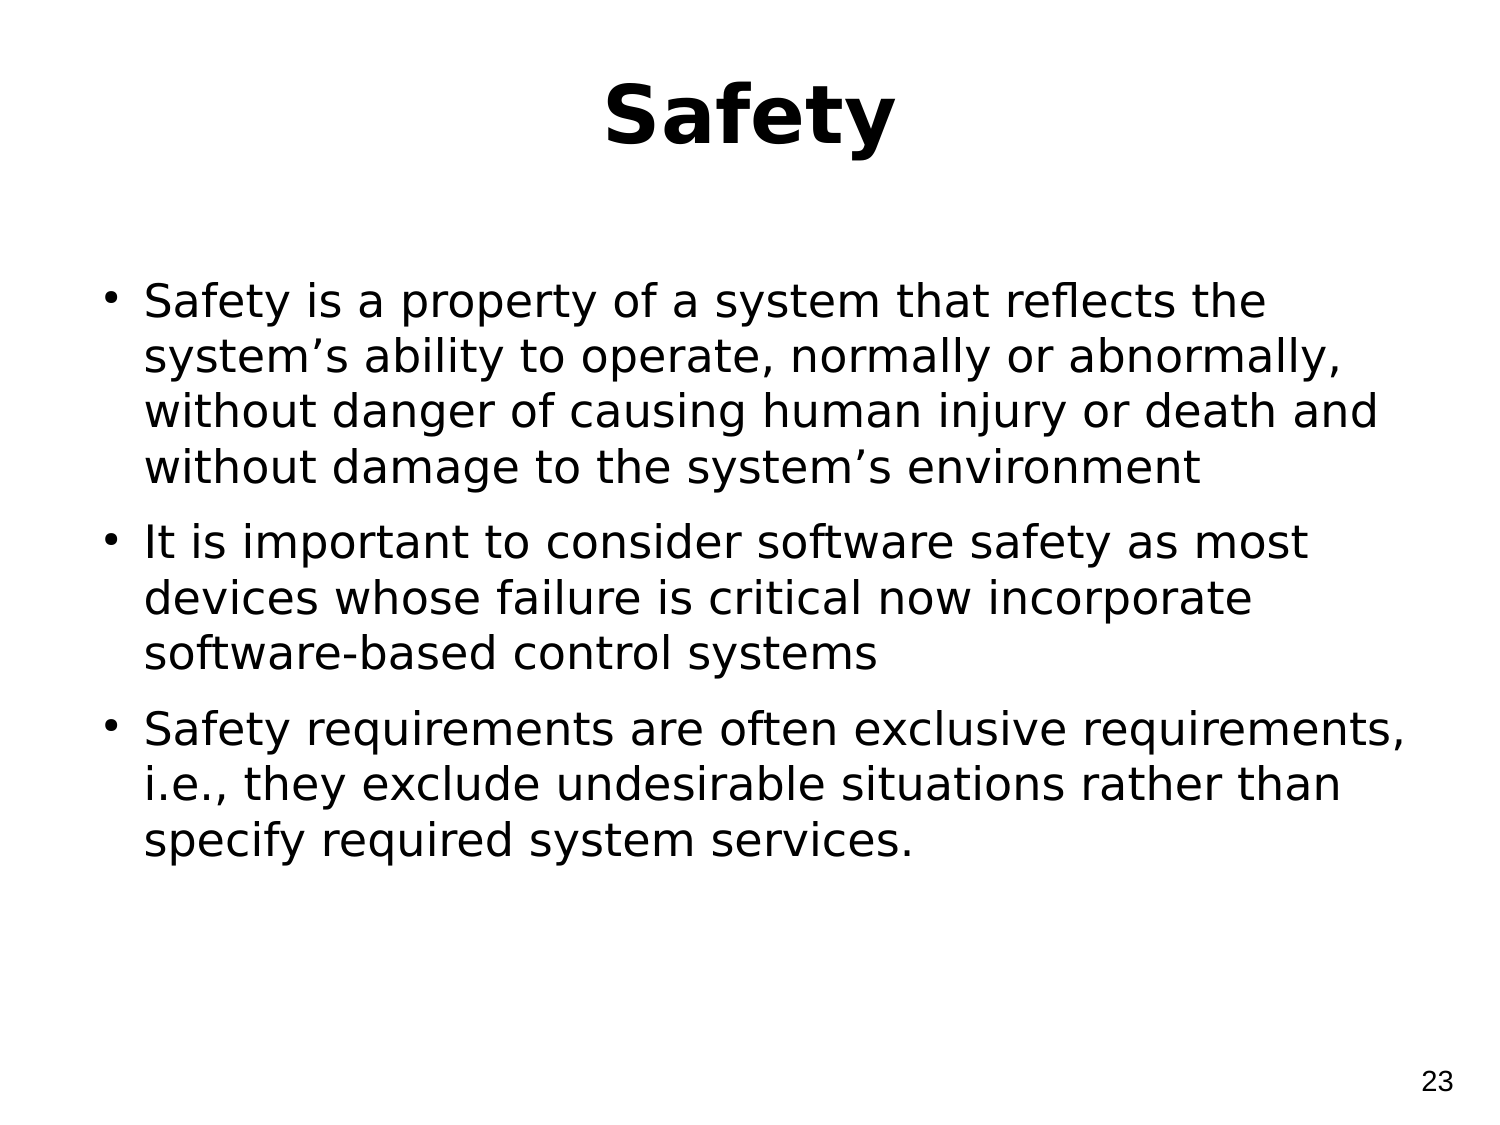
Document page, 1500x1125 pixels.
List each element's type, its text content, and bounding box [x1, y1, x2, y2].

list Safety is a property of a system that reflects the system’s ability to operate, normally or abnormally, without danger of causing human injury or death and without damage to the system’s environment It is important to consider software safety as most devices whose failure is critical now incorporate software-based control systems Safety requirements are often exclusive requirements, i.e., they exclude undesirable situations rather than specify required system services. [75, 263, 1425, 916]
title Safety [75, 44, 1425, 177]
